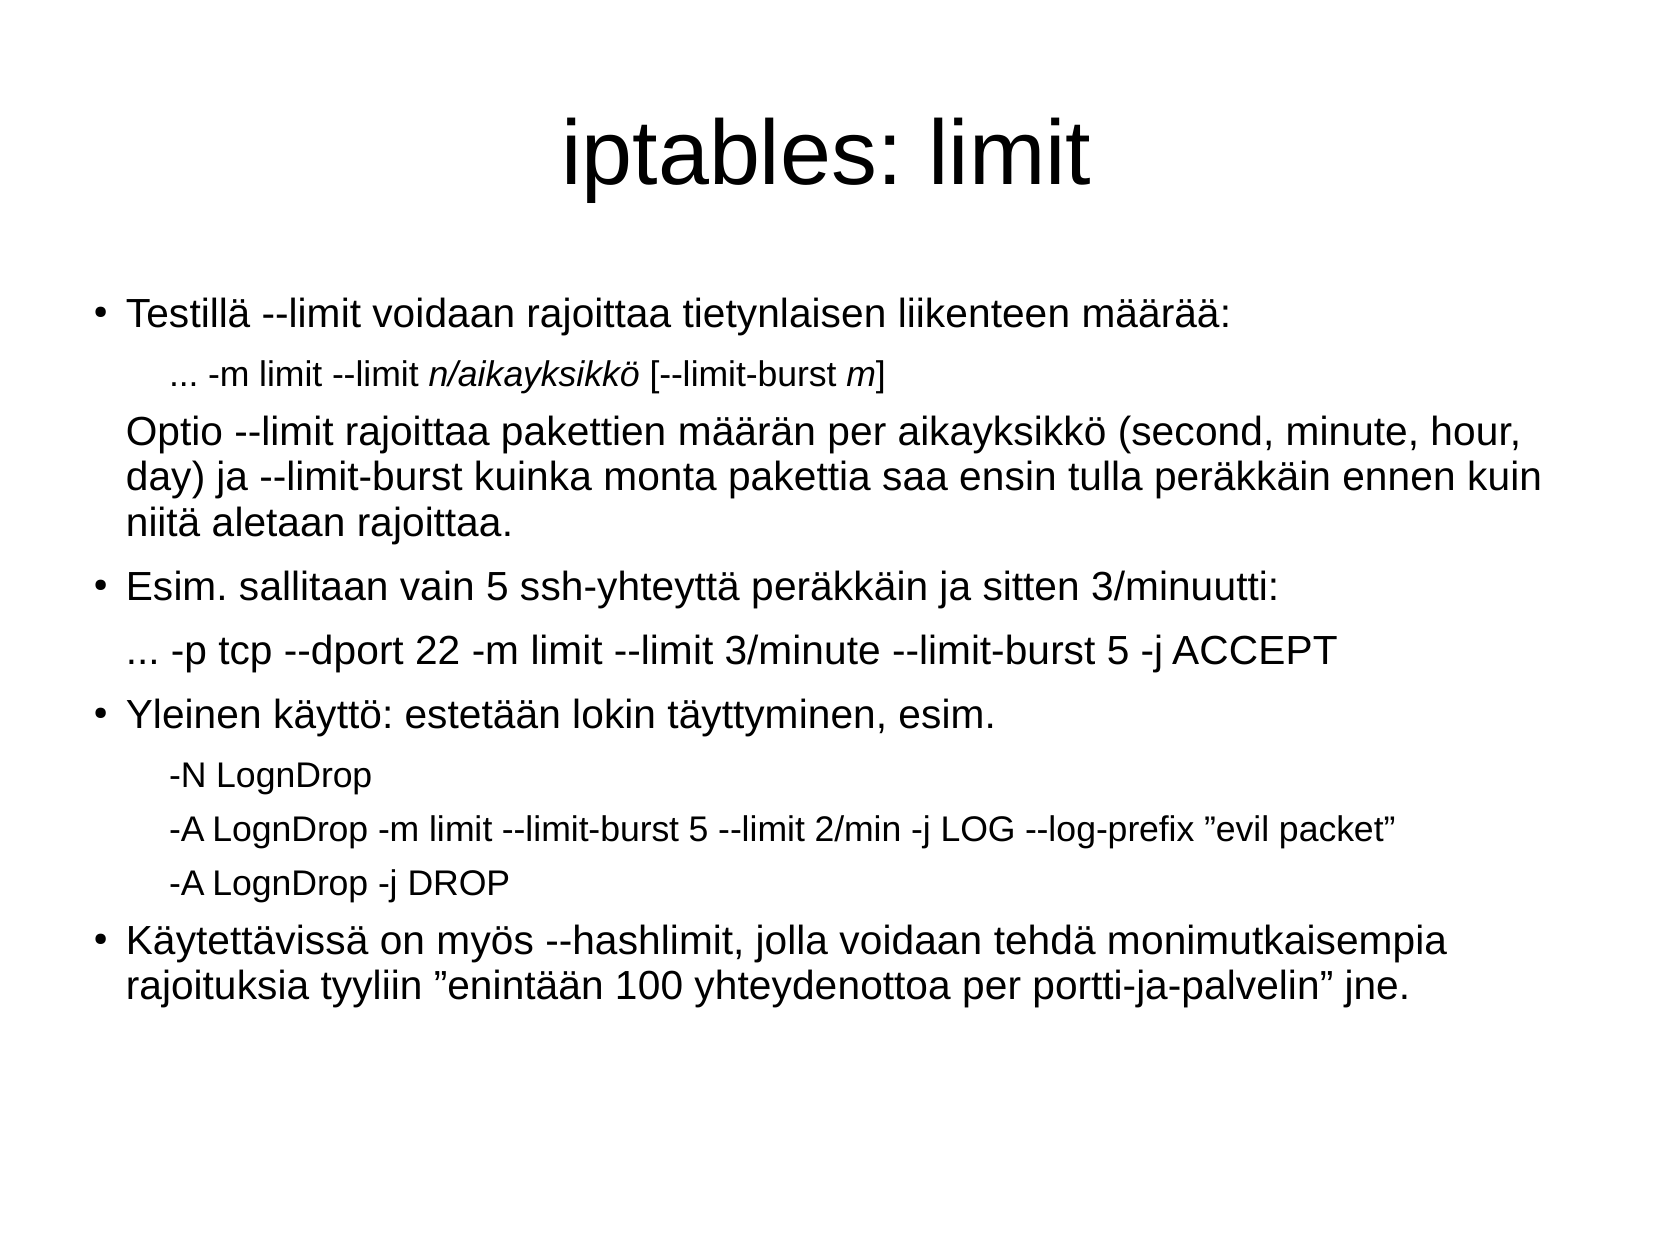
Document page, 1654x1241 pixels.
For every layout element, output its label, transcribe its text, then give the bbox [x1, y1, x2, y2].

list Testillä --limit voidaan rajoittaa tietynlaisen liikenteen määrää: ... -m limit --limit n/aikayksikkö [--limit-burst m] Optio --limit rajoittaa pakettien määrän per aikayksikkö (second, minute, hour, day) ja --limit-burst kuinka monta pakettia saa ensin tulla peräkkäin ennen kuin niitä aletaan rajoittaa. Esim. sallitaan vain 5 ssh-yhteyttä peräkkäin ja sitten 3/minuutti: ... -p tcp --dport 22 -m limit --limit 3/minute --limit-burst 5 -j ACCEPT Yleinen käyttö: estetään lokin täyttyminen, esim. -N LognDrop -A LognDrop -m limit --limit-burst 5 --limit 2/min -j LOG --log-prefix ”evil packet” -A LognDrop -j DROP Käytettävissä on myös --hashlimit, jolla voidaan tehdä monimutkaisempia rajoituksia tyyliin ”enintään 100 yhteydenottoa per portti-ja-palvelin” jne. [82, 290, 1571, 1010]
title iptables: limit [82, 49, 1571, 257]
